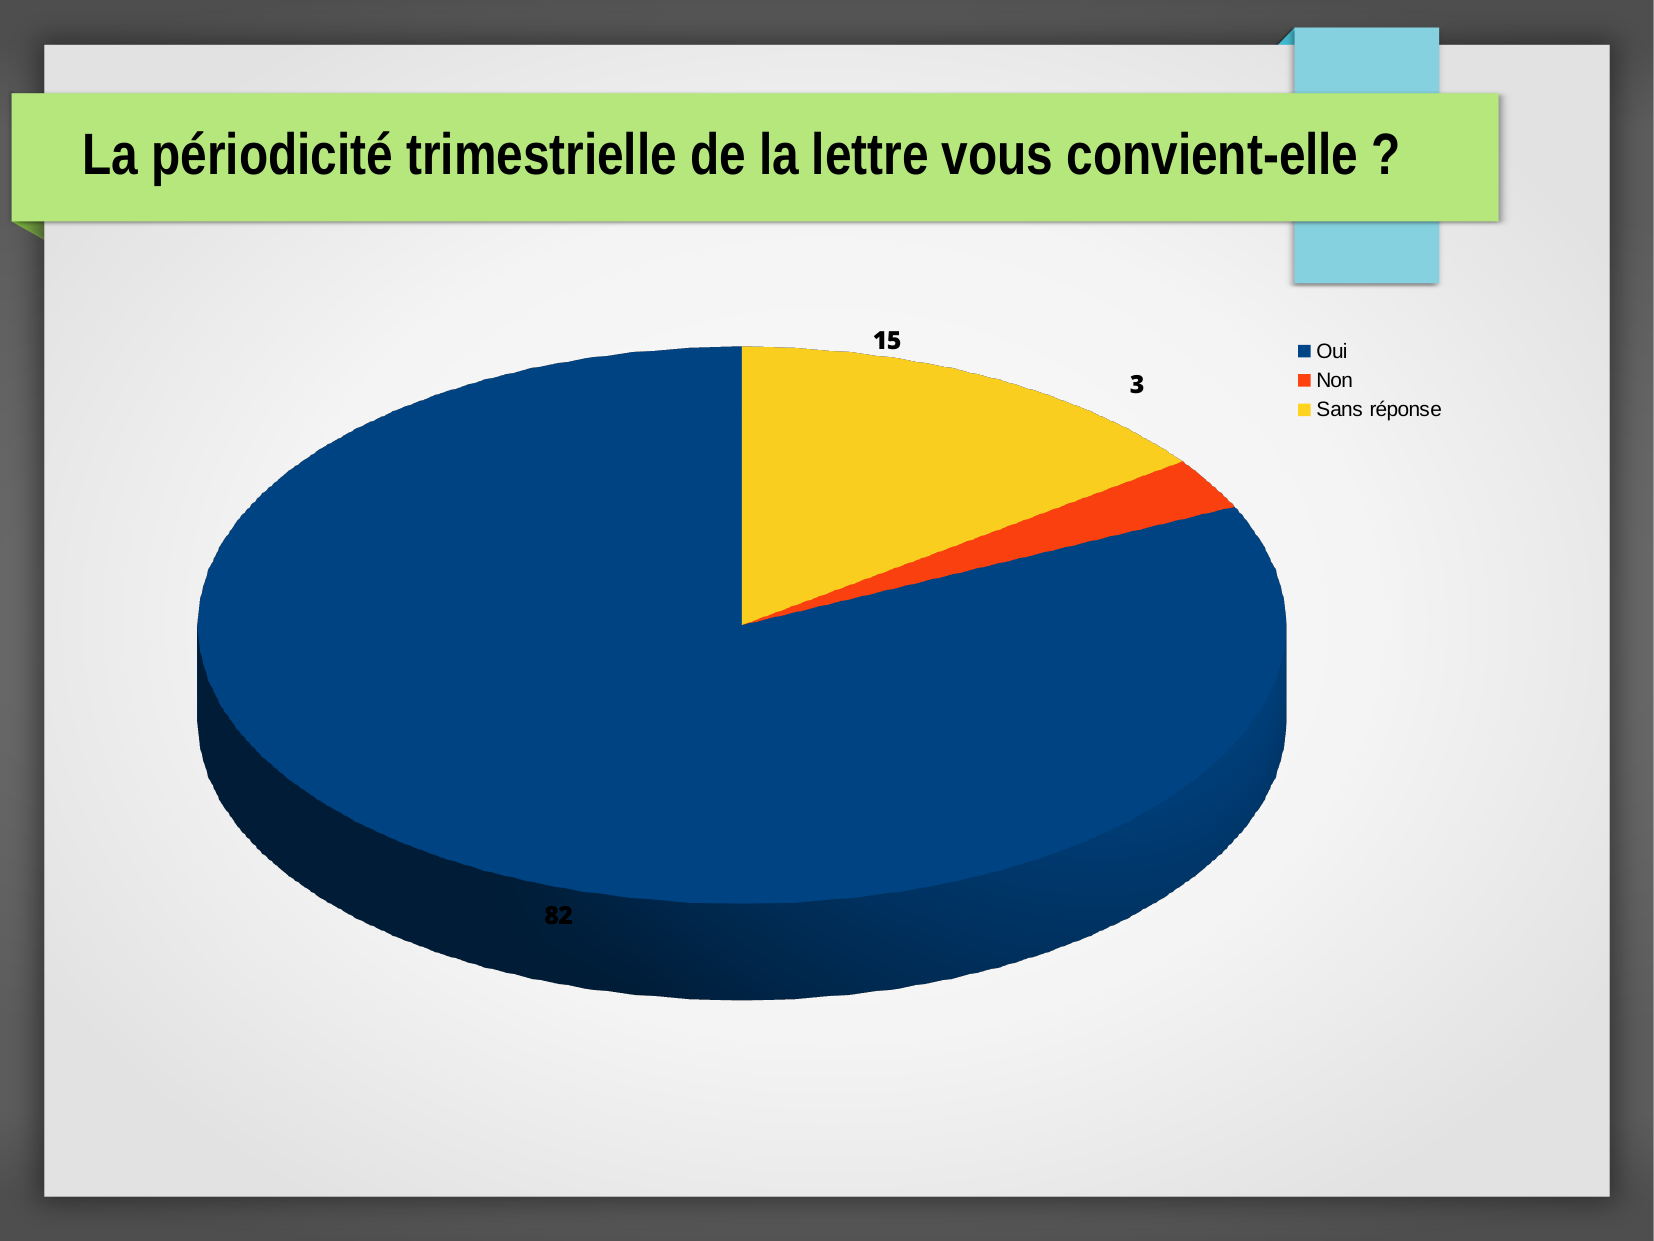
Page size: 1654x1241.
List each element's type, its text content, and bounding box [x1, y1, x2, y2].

picture [0, 0, 1654, 1241]
title La périodicité trimestrielle de la lettre vous convient-elle ? [82, 94, 1430, 213]
chart [82, 295, 1571, 1015]
